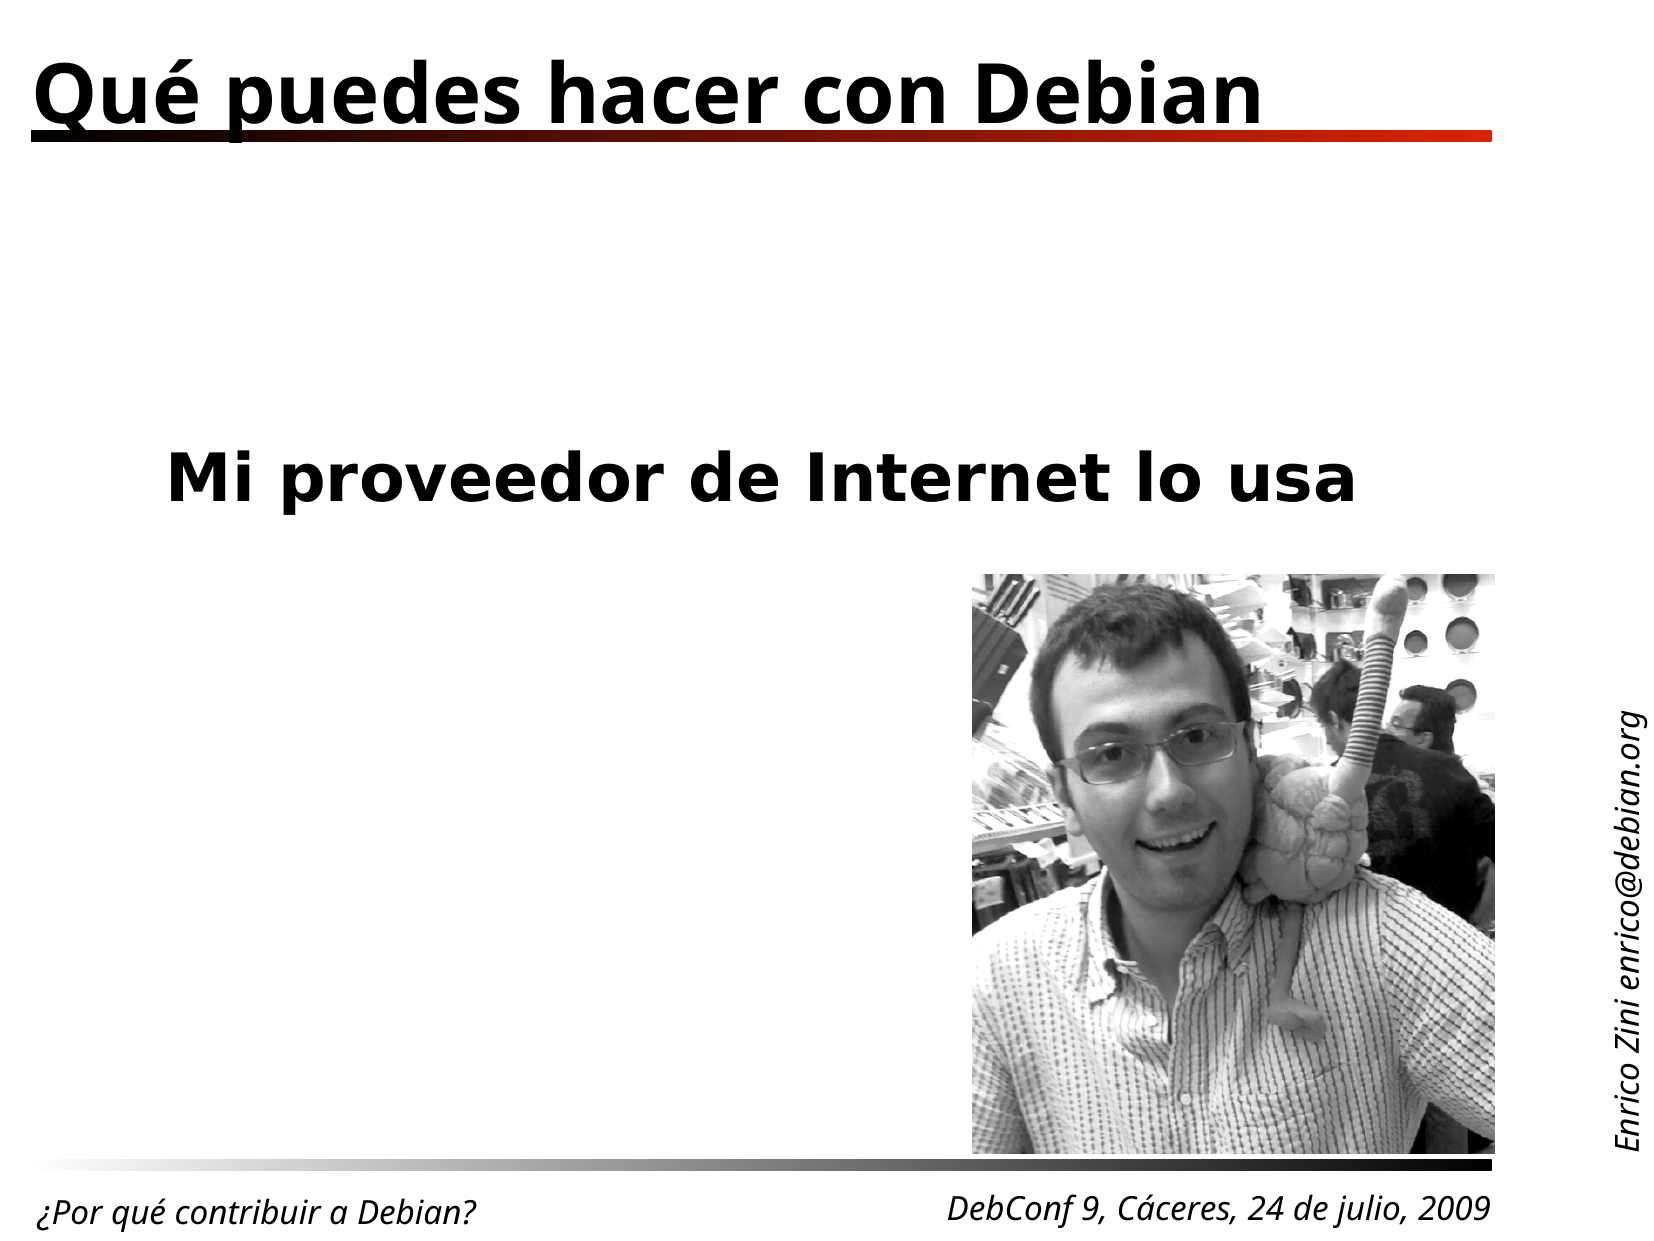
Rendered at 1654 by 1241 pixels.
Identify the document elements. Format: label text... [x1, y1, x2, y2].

picture [972, 574, 1495, 1154]
text_box Qué puedes hacer con Debian [31, 34, 1438, 168]
text_box Mi proveedor de Internet lo usa [30, 439, 1495, 518]
